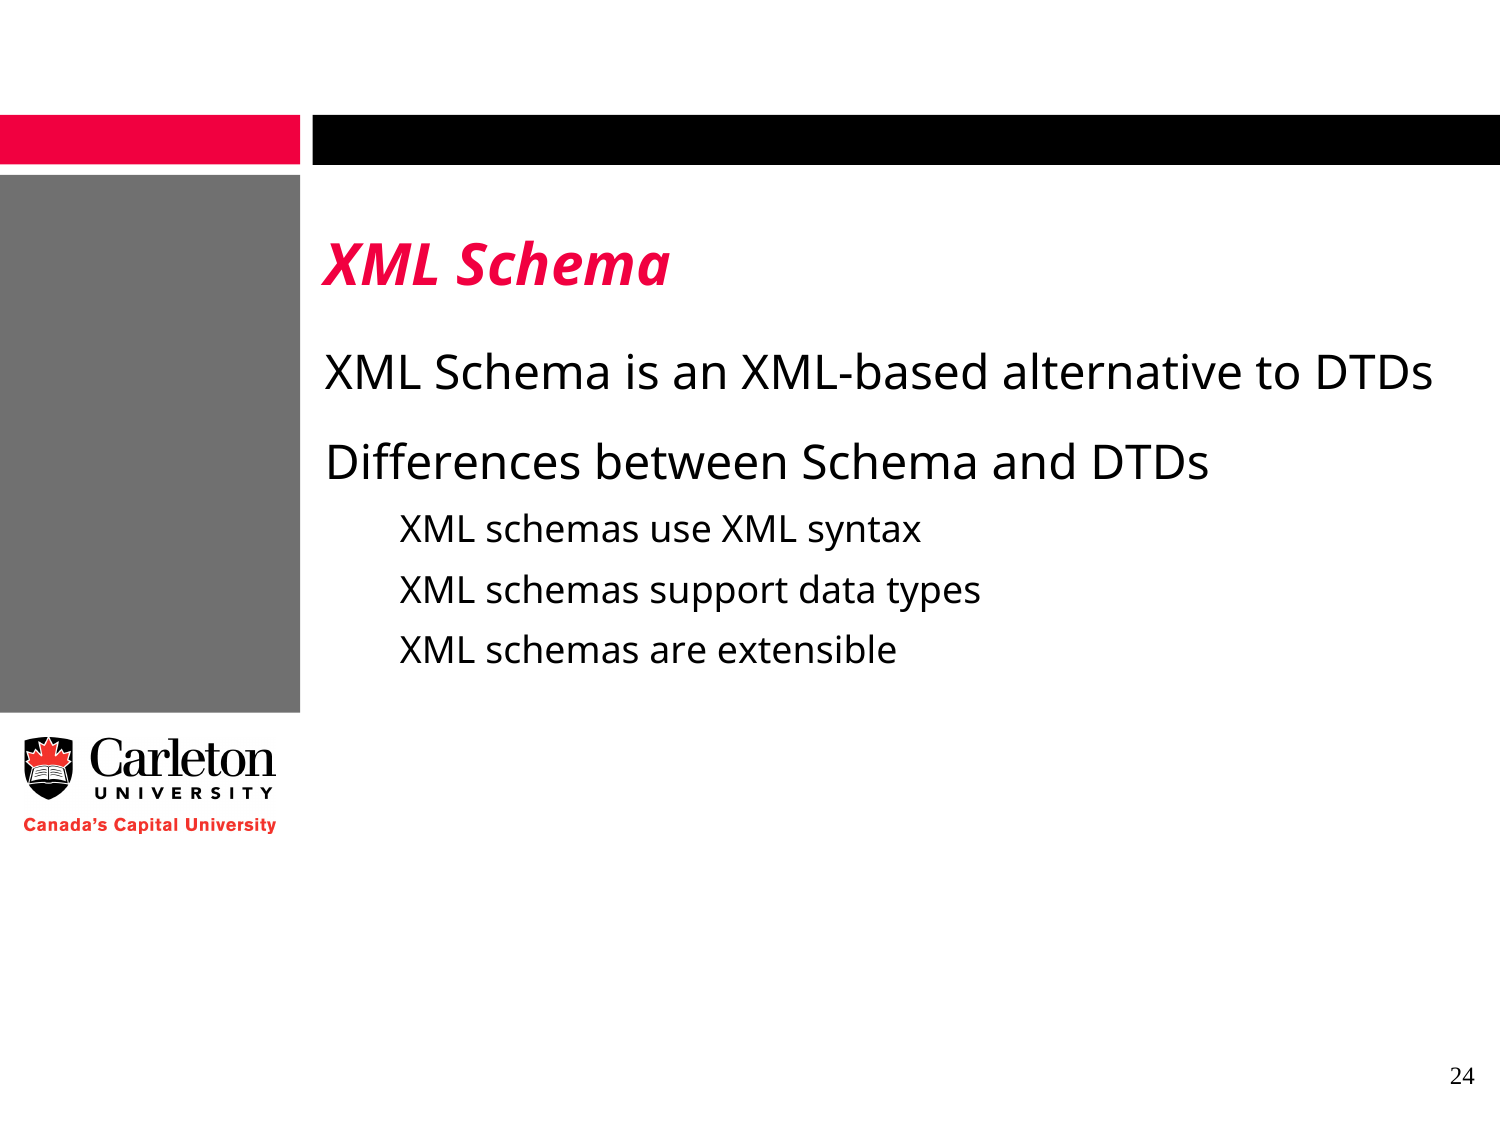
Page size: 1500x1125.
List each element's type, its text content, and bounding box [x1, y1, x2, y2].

list XML Schema is an XML-based alternative to DTDs Differences between Schema and DTDs XML schemas use XML syntax XML schemas support data types XML schemas are extensible [324, 324, 1450, 1036]
picture [24, 737, 276, 834]
title XML Schema [324, 187, 1450, 324]
